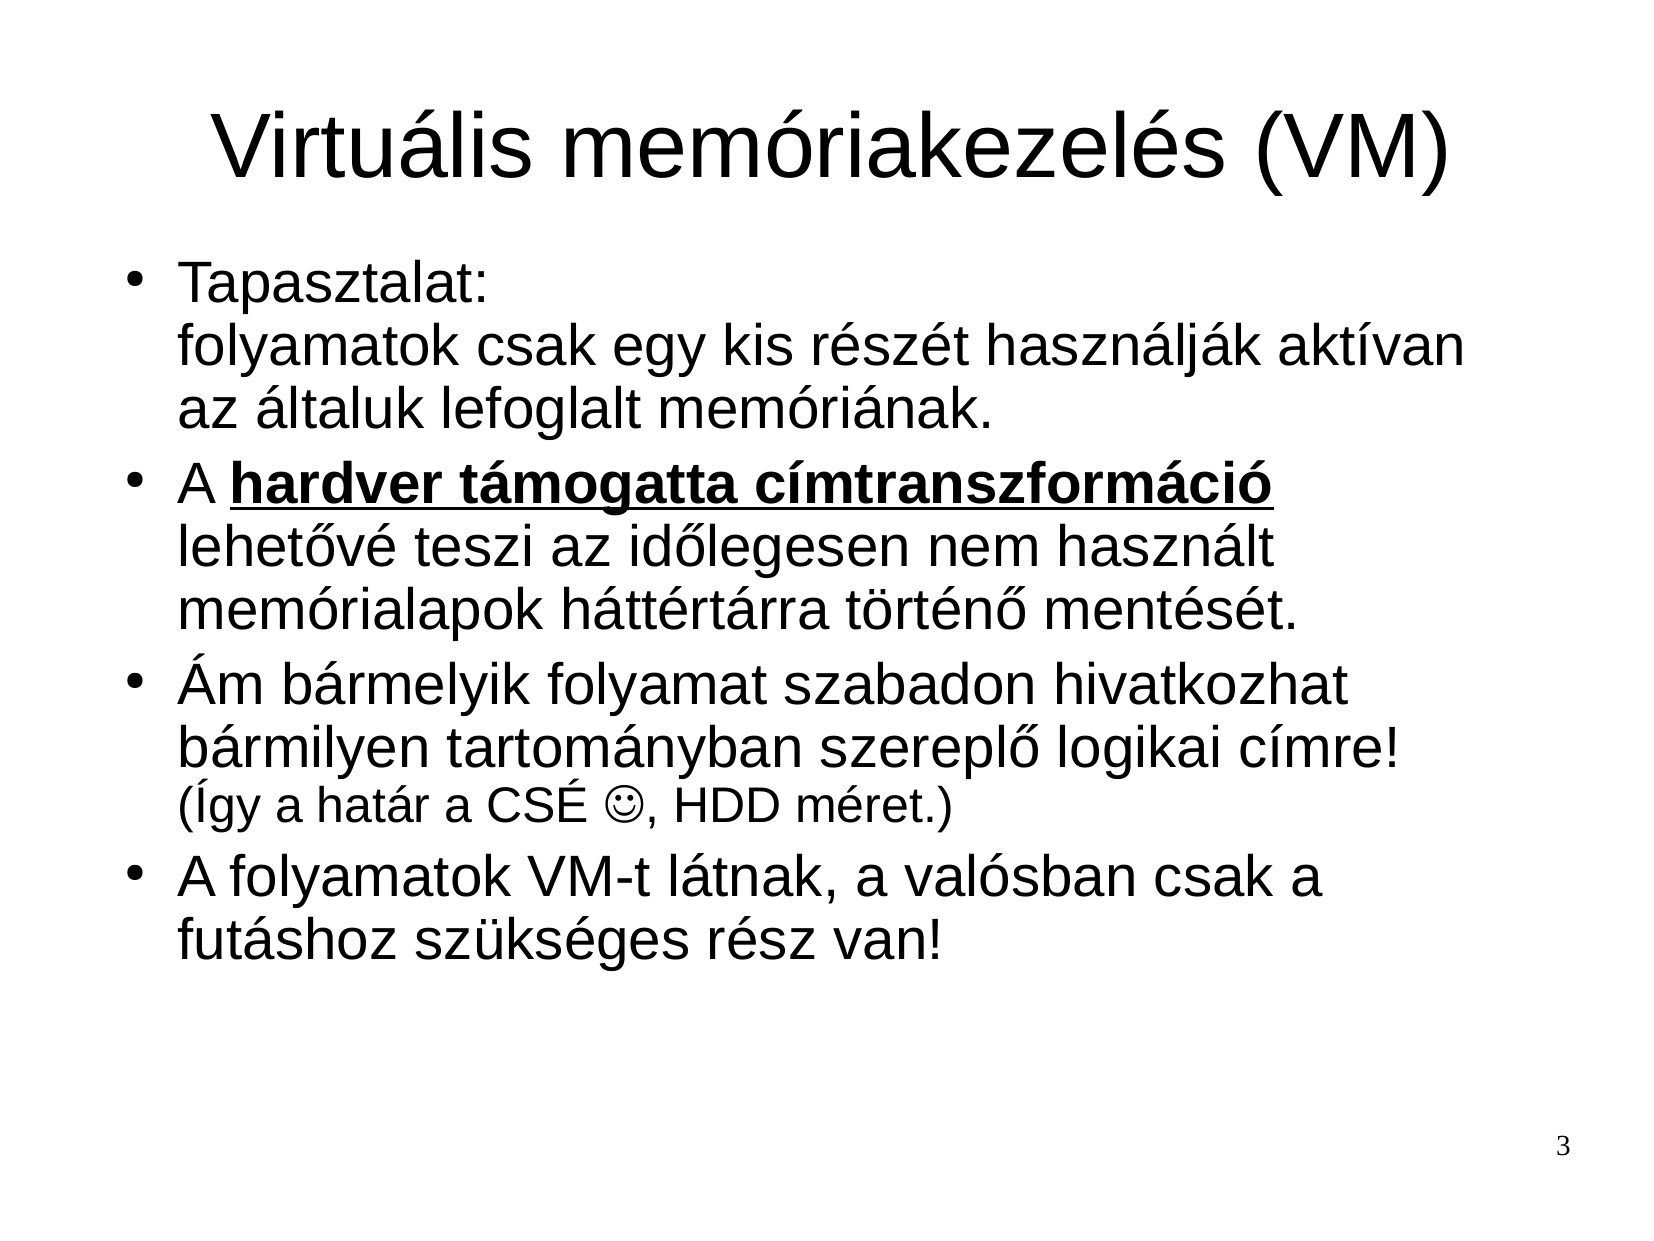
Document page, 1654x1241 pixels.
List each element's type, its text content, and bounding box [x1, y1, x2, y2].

list Tapasztalat: folyamatok csak egy kis részét használják aktívan az általuk lefoglalt memóriának. A hardver támogatta címtranszformáció lehetővé teszi az időlegesen nem használt memórialapok háttértárra történő mentését. Ám bármelyik folyamat szabadon hivatkozhat bármilyen tartományban szereplő logikai címre! (Így a határ a CSÉ , HDD méret.) A folyamatok VM-t látnak, a valósban csak a futáshoz szükséges rész van! [92, 244, 1498, 1212]
title Virtuális memóriakezelés (VM) [124, 37, 1530, 245]
